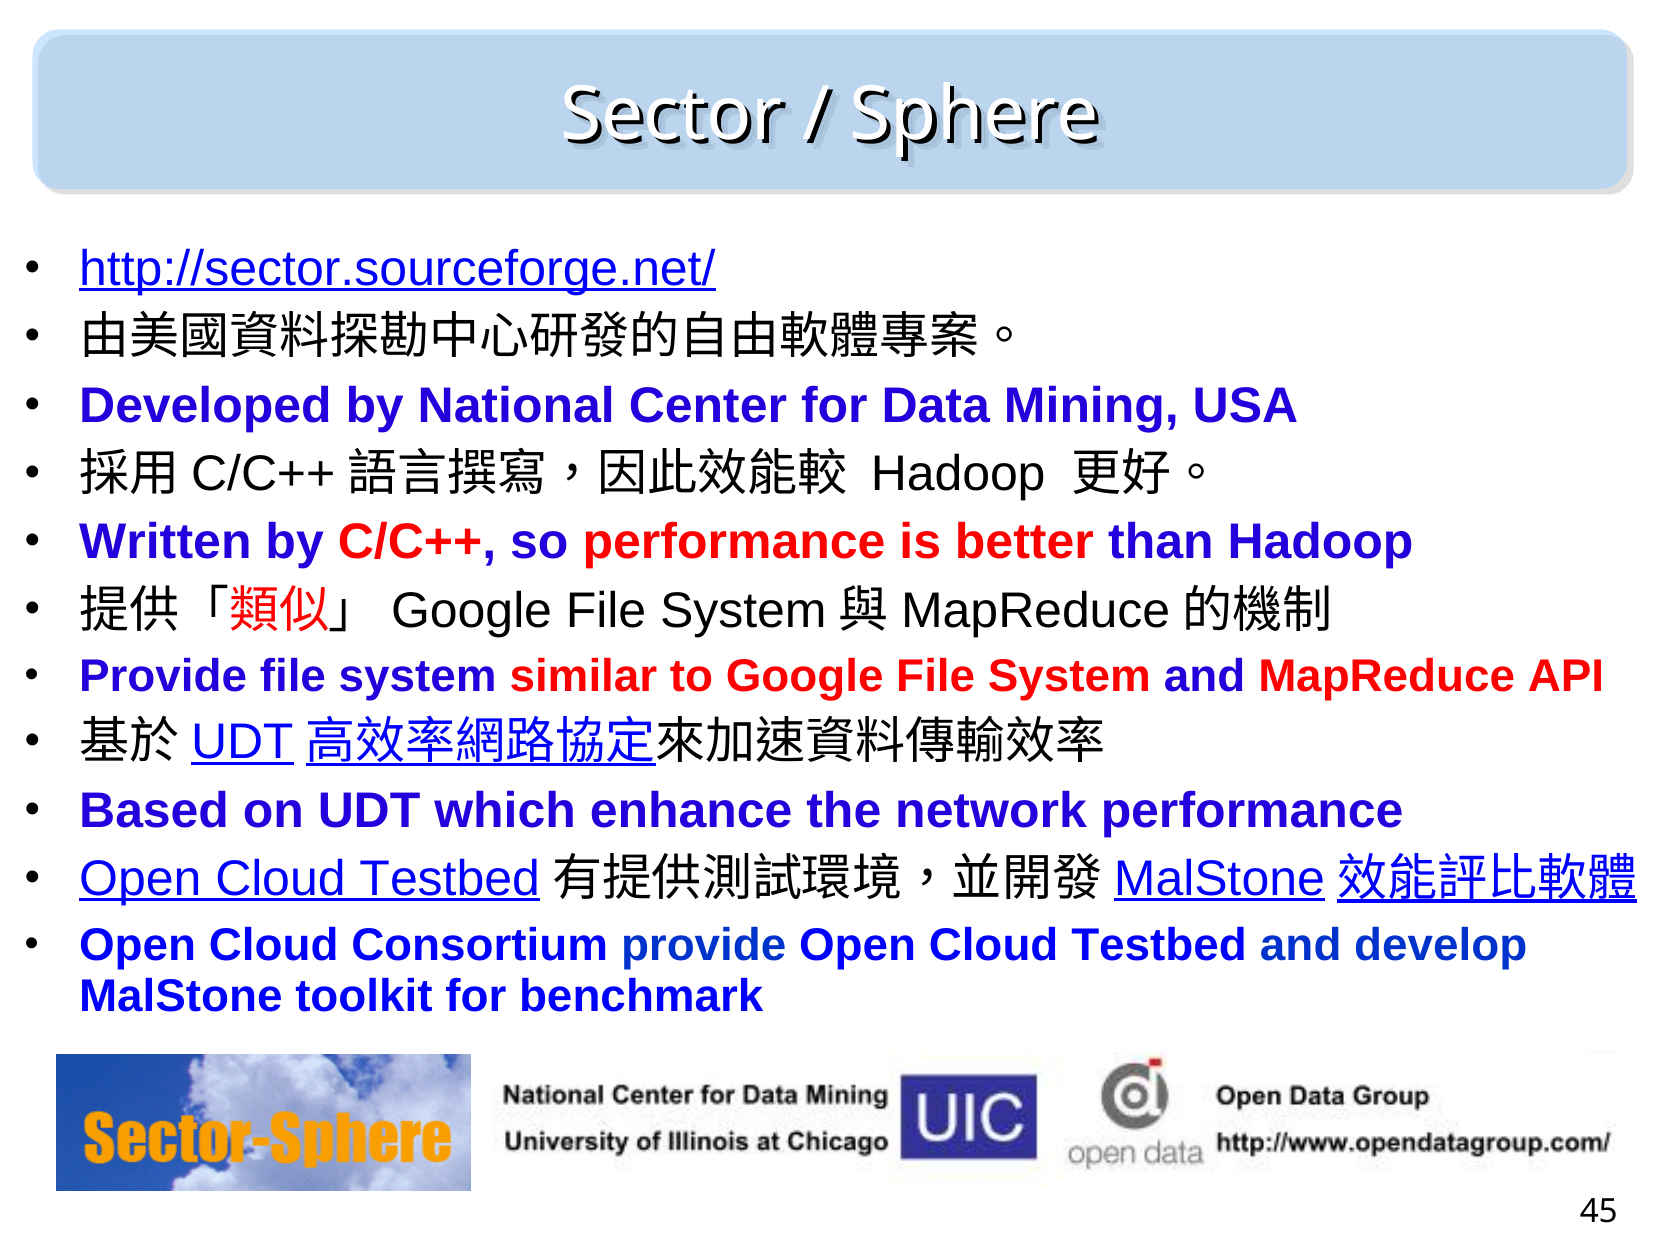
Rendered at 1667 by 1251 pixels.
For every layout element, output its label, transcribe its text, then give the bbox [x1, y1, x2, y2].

text_box http://sector.sourceforge.net/ 由美國資料探勘中心研發的自由軟體專案。 Developed by National Center for Data Mining, USA 採用C/C++語言撰寫，因此效能較 Hadoop 更好。 Written by C/C++, so performance is better than Hadoop 提供「類似」Google File System與MapReduce的機制 Provide file system similar to Google File System and MapReduce API 基於UDT高效率網路協定來加速資料傳輸效率 Based on UDT which enhance the network performance Open Cloud Testbed有提供測試環境，並開發MalStone效能評比軟體 Open Cloud Consortium provide Open Cloud Testbed and develop MalStone toolkit for benchmark [23, 236, 1654, 1004]
picture [56, 1054, 471, 1191]
picture [476, 1051, 1629, 1188]
text_box Sector / Sphere [32, 29, 1628, 189]
